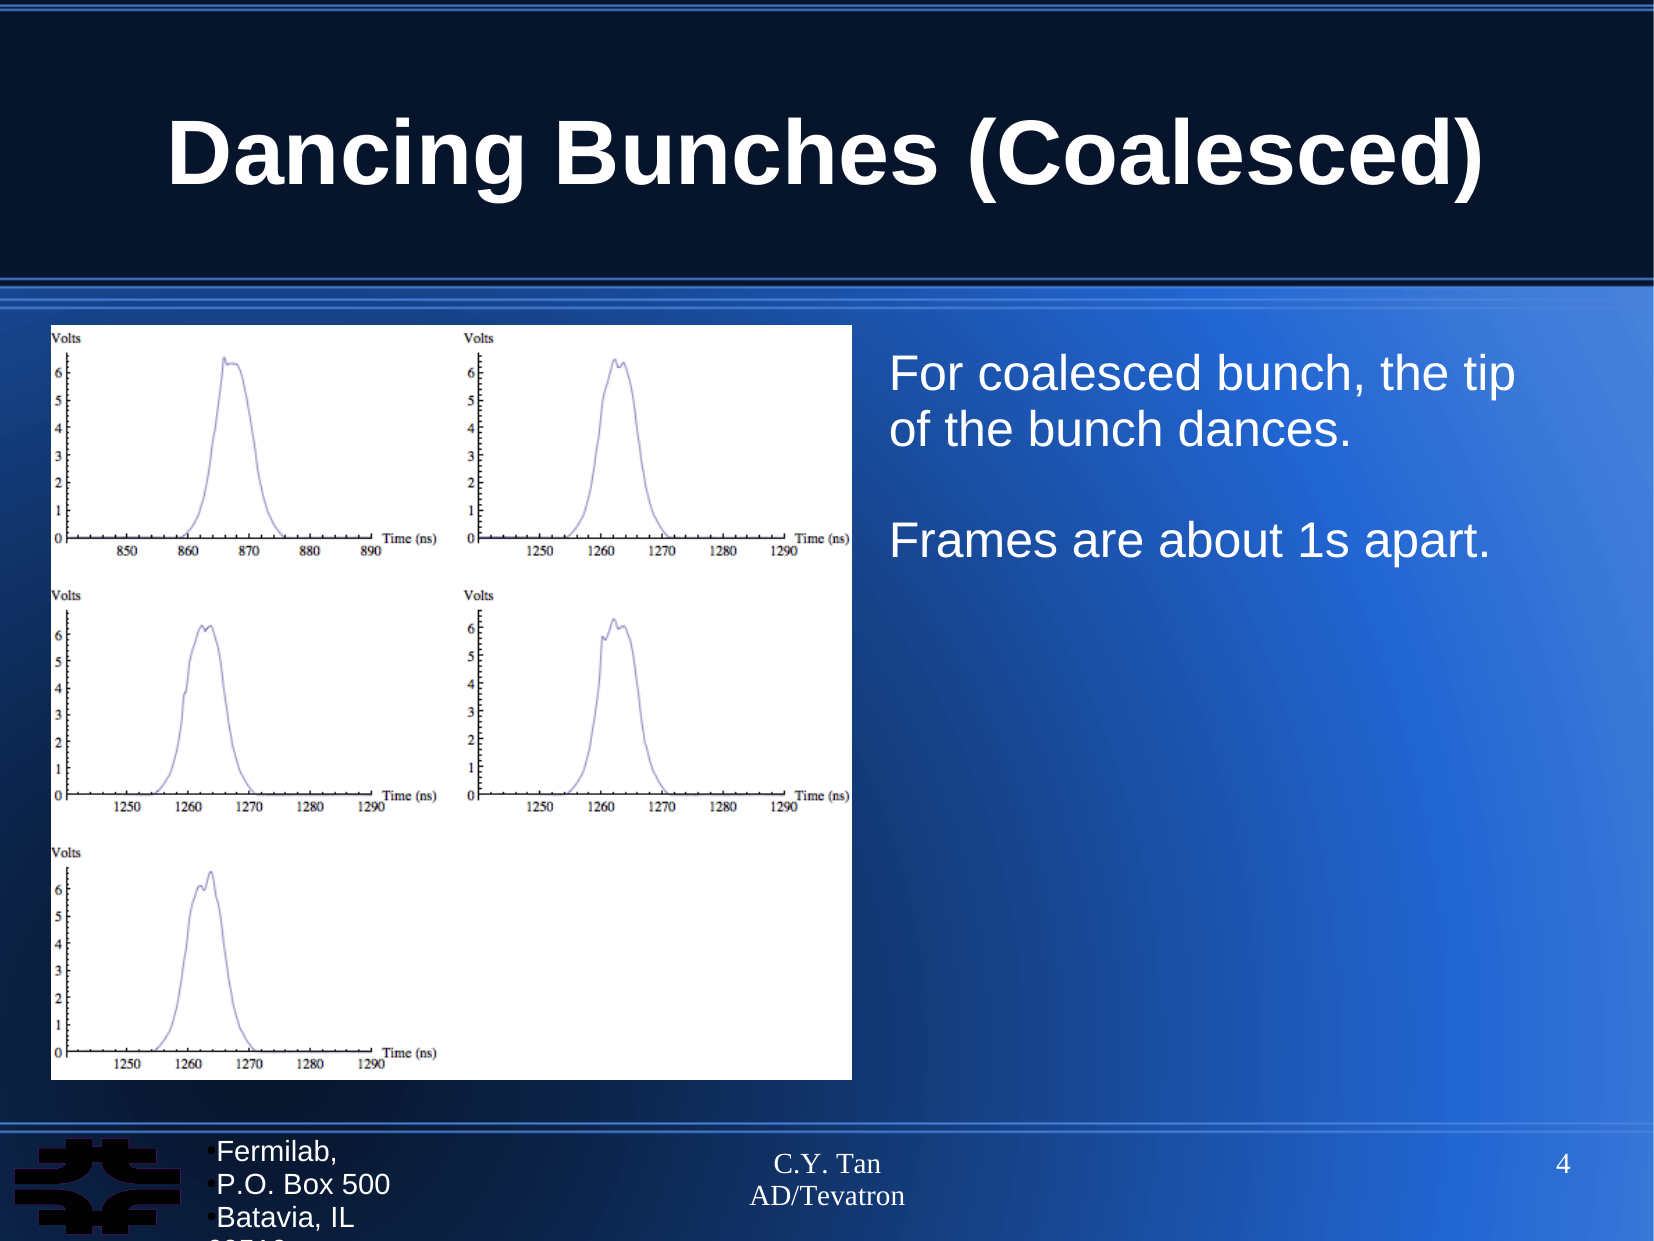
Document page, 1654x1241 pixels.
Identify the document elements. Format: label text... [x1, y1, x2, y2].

picture [0, 0, 1654, 1241]
title Dancing Bunches (Coalesced) [82, 49, 1571, 257]
text_box For coalesced bunch, the tip of the bunch dances. Frames are about 1s apart. [888, 345, 1542, 569]
